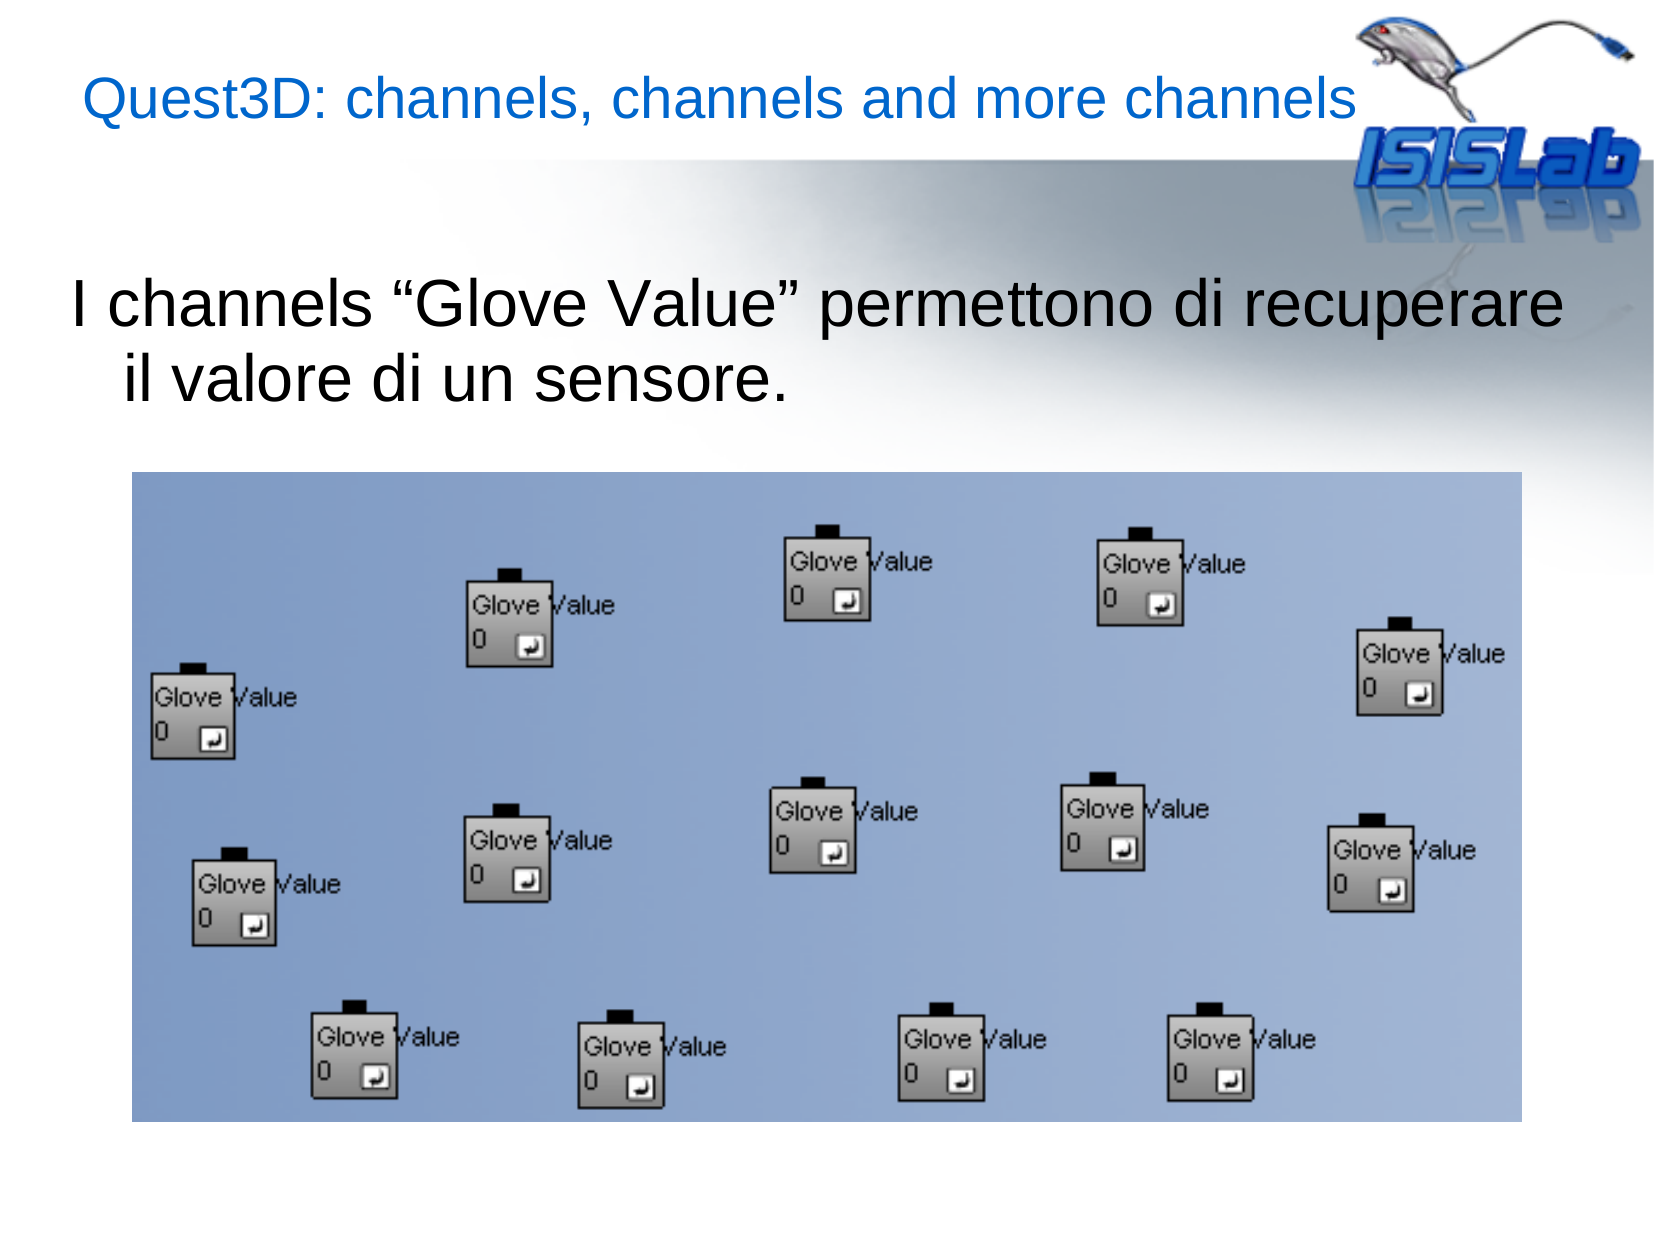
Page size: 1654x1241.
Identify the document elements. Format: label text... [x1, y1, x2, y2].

picture [0, 0, 1654, 1241]
list I channels “Glove Value” permettono di recuperare il valore di un sensore. [53, 265, 1595, 650]
title Quest3D: channels, channels and more channels [82, 49, 1571, 148]
